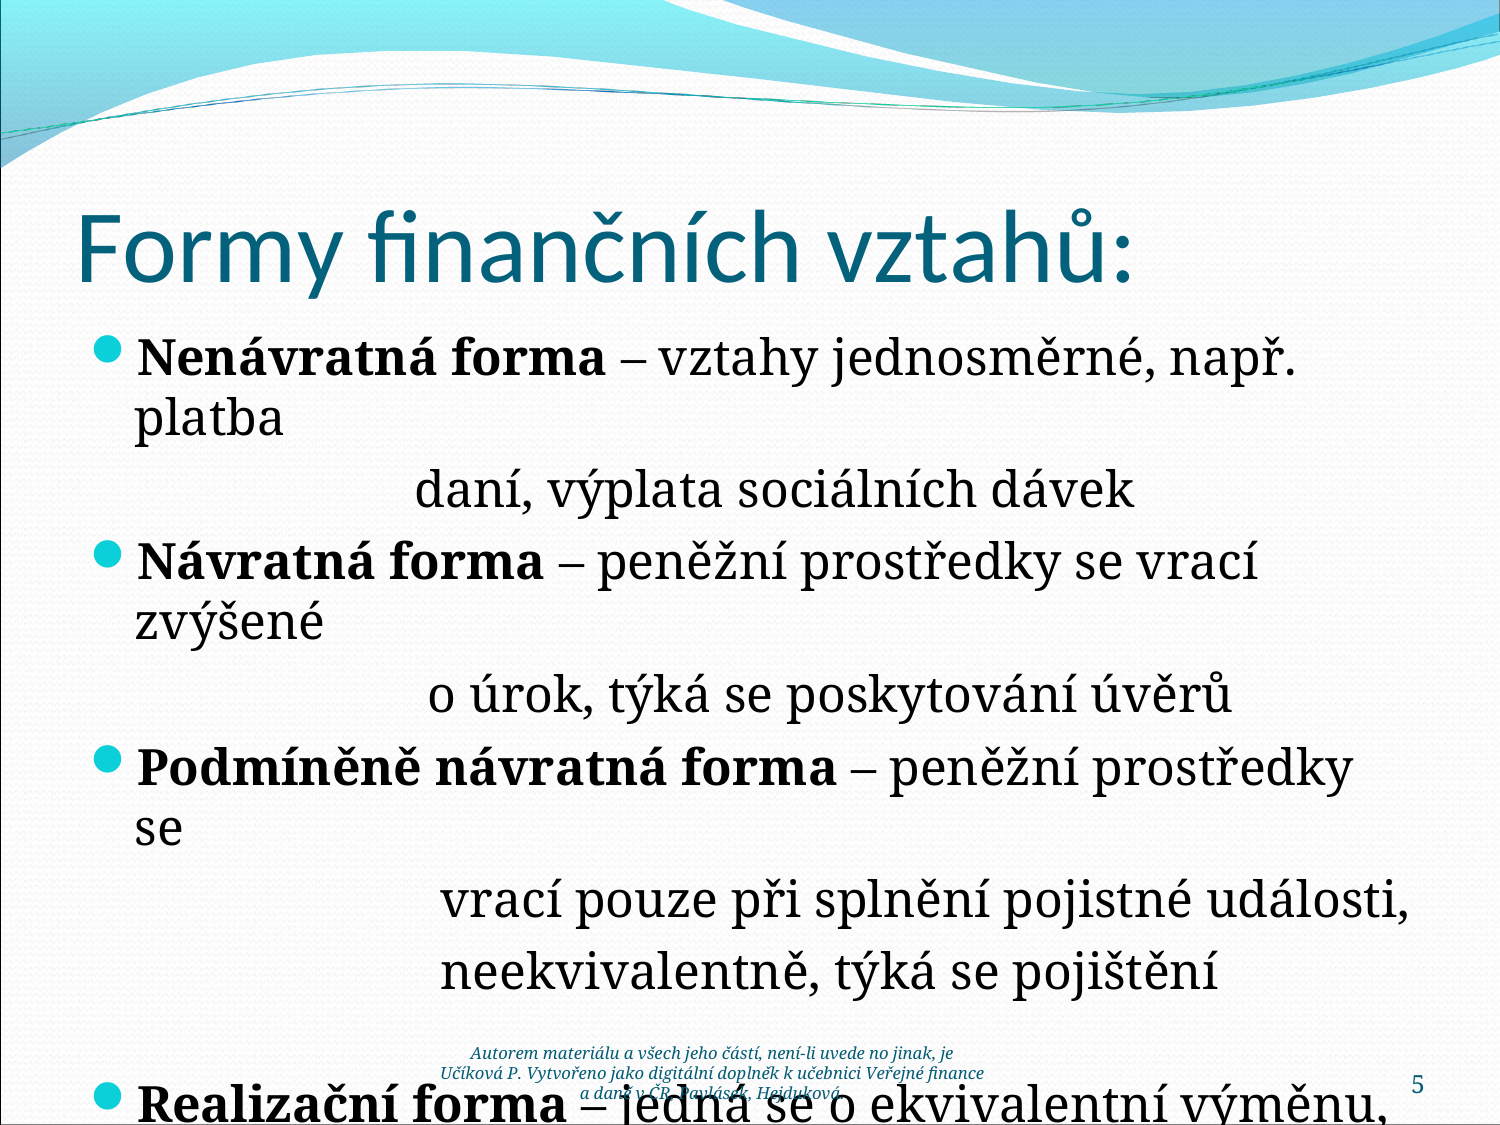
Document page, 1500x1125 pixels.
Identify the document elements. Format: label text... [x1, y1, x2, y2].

text_box Autorem materiálu a všech jeho částí, není-li uvede no jinak, je Učíková P. Vytvořeno jako digitální doplněk k učebnici Veřejné finance a daně v ČR, Pavlásek, Hejduková. [437, 1042, 988, 1103]
text_box <číslo> [1299, 1042, 1426, 1103]
picture [443, 1067, 453, 1079]
title Formy finančních vztahů: [75, 115, 1426, 304]
picture [665, 1069, 674, 1076]
list Nenávratná forma – vztahy jednosměrné, např. platba daní, výplata sociálních dávek Návratná forma – peněžní prostředky se vrací zvýšené o úrok, týká se poskytování úvěrů Podmíněně návratná forma – peněžní prostředky se vrací pouze při splnění pojistné události, neekvivalentně, týká se pojištění Realizační forma – jedná se o ekvivalentní výměnu, např. na trhu směna zboží [75, 317, 1426, 1125]
picture [662, 1076, 670, 1083]
picture [0, 0, 1500, 1125]
